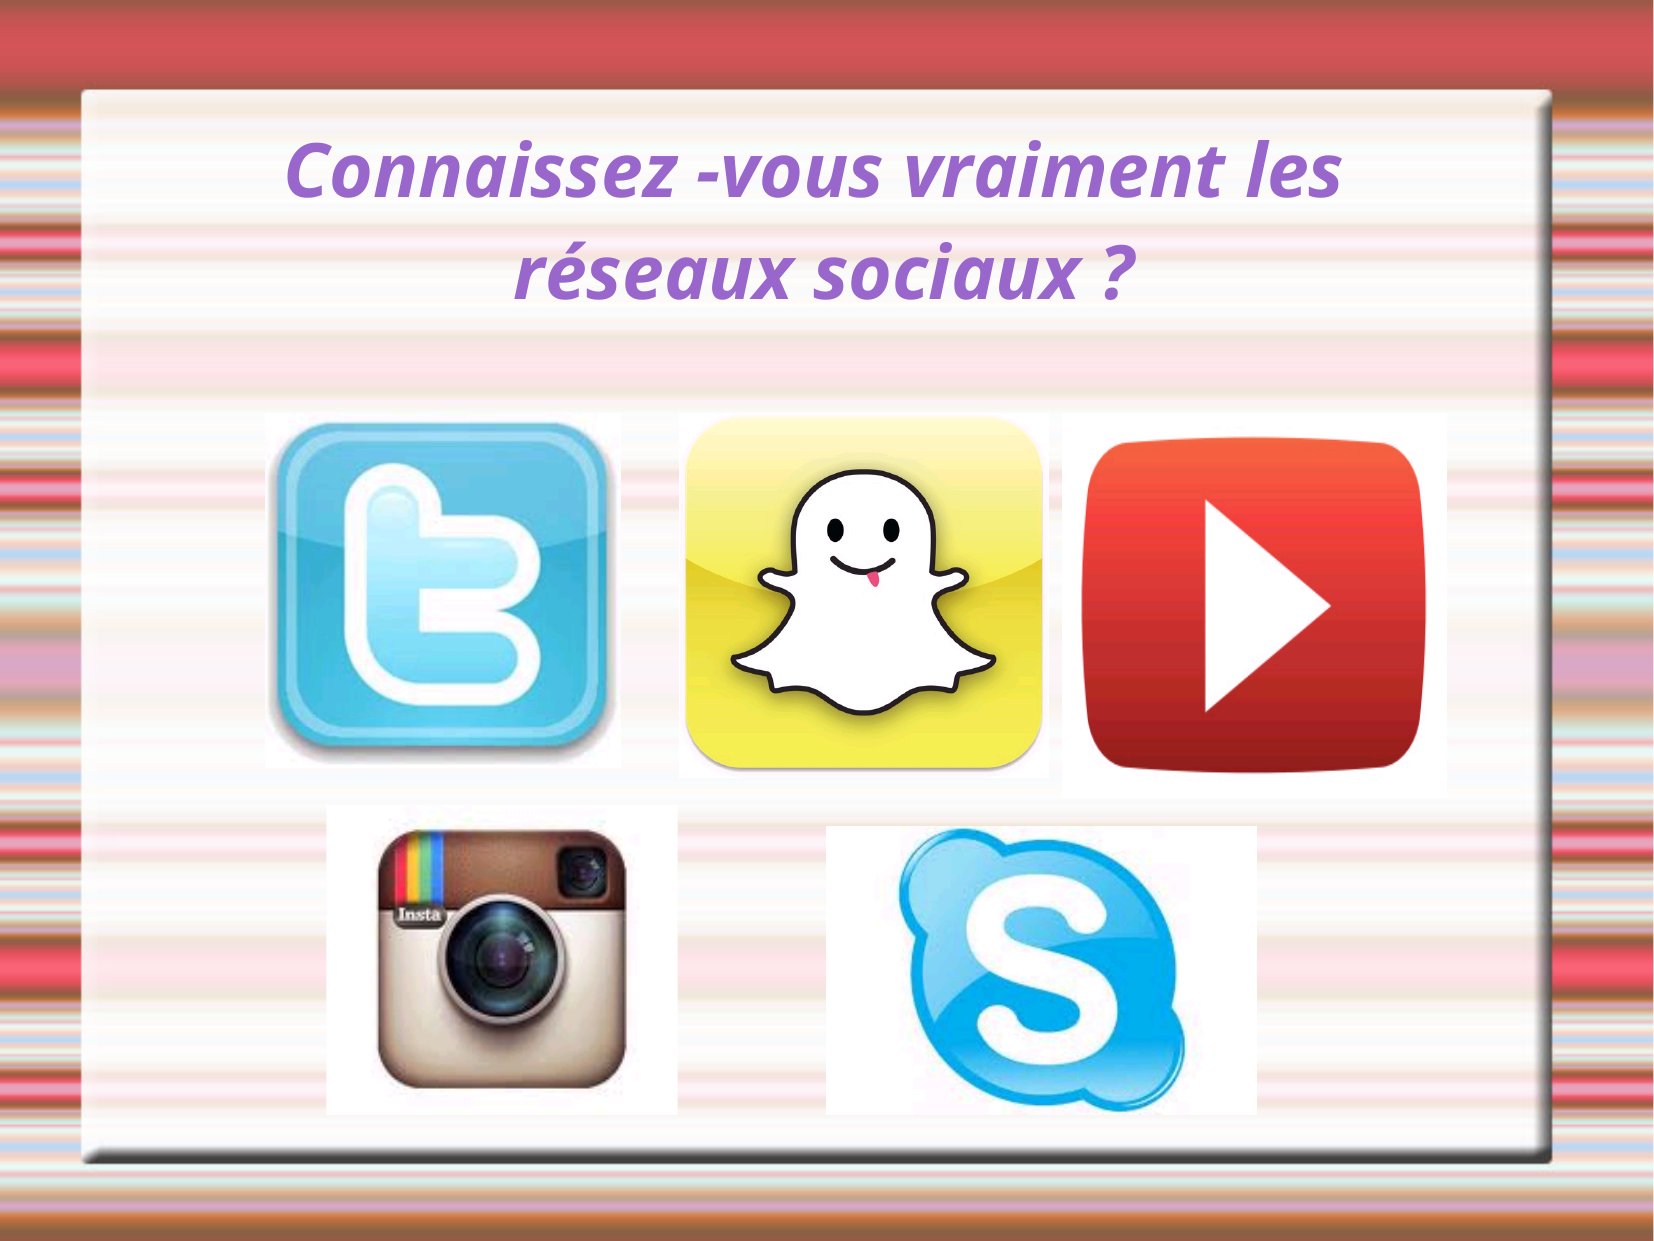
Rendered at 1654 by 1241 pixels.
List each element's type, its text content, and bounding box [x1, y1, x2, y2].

picture [0, 0, 1654, 1241]
title Connaissez -vous vraiment les réseaux sociaux ? [118, 113, 1531, 325]
